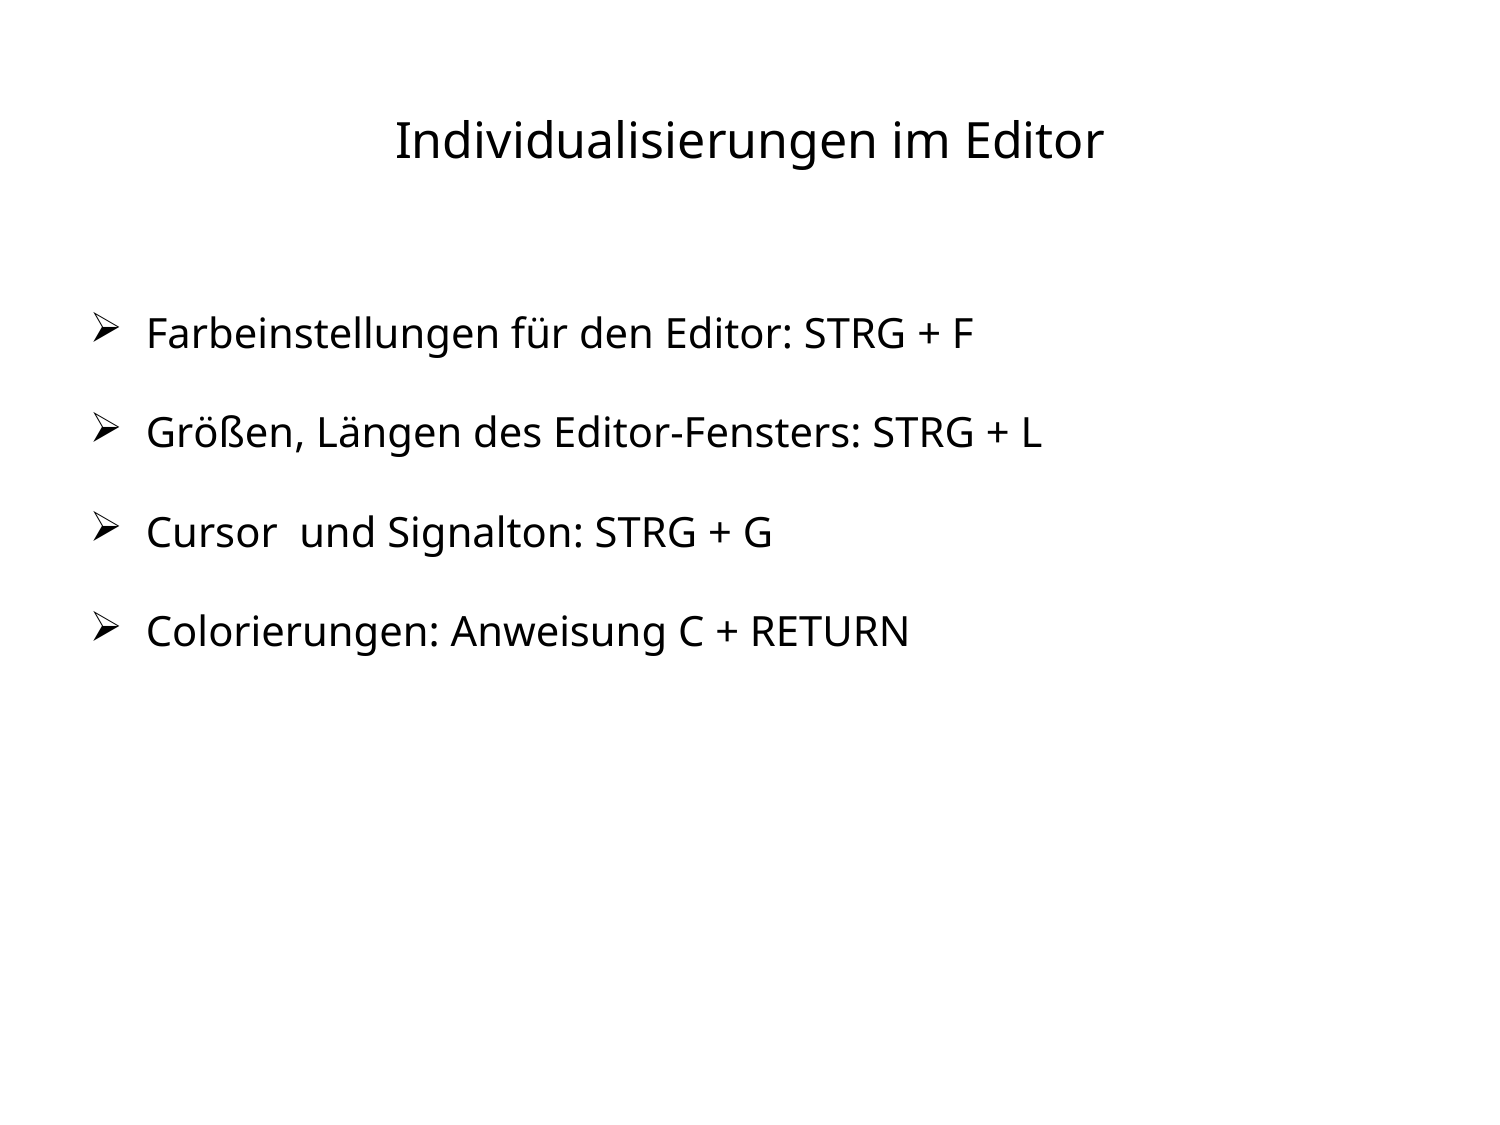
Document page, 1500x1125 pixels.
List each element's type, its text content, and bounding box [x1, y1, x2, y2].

title Individualisierungen im Editor [75, 45, 1426, 233]
list Farbeinstellungen für den Editor: STRG + F Größen, Längen des Editor-Fensters: STRG + L Cursor und Signalton: STRG + G Colorierungen: Anweisung C + RETURN [75, 302, 1426, 1005]
